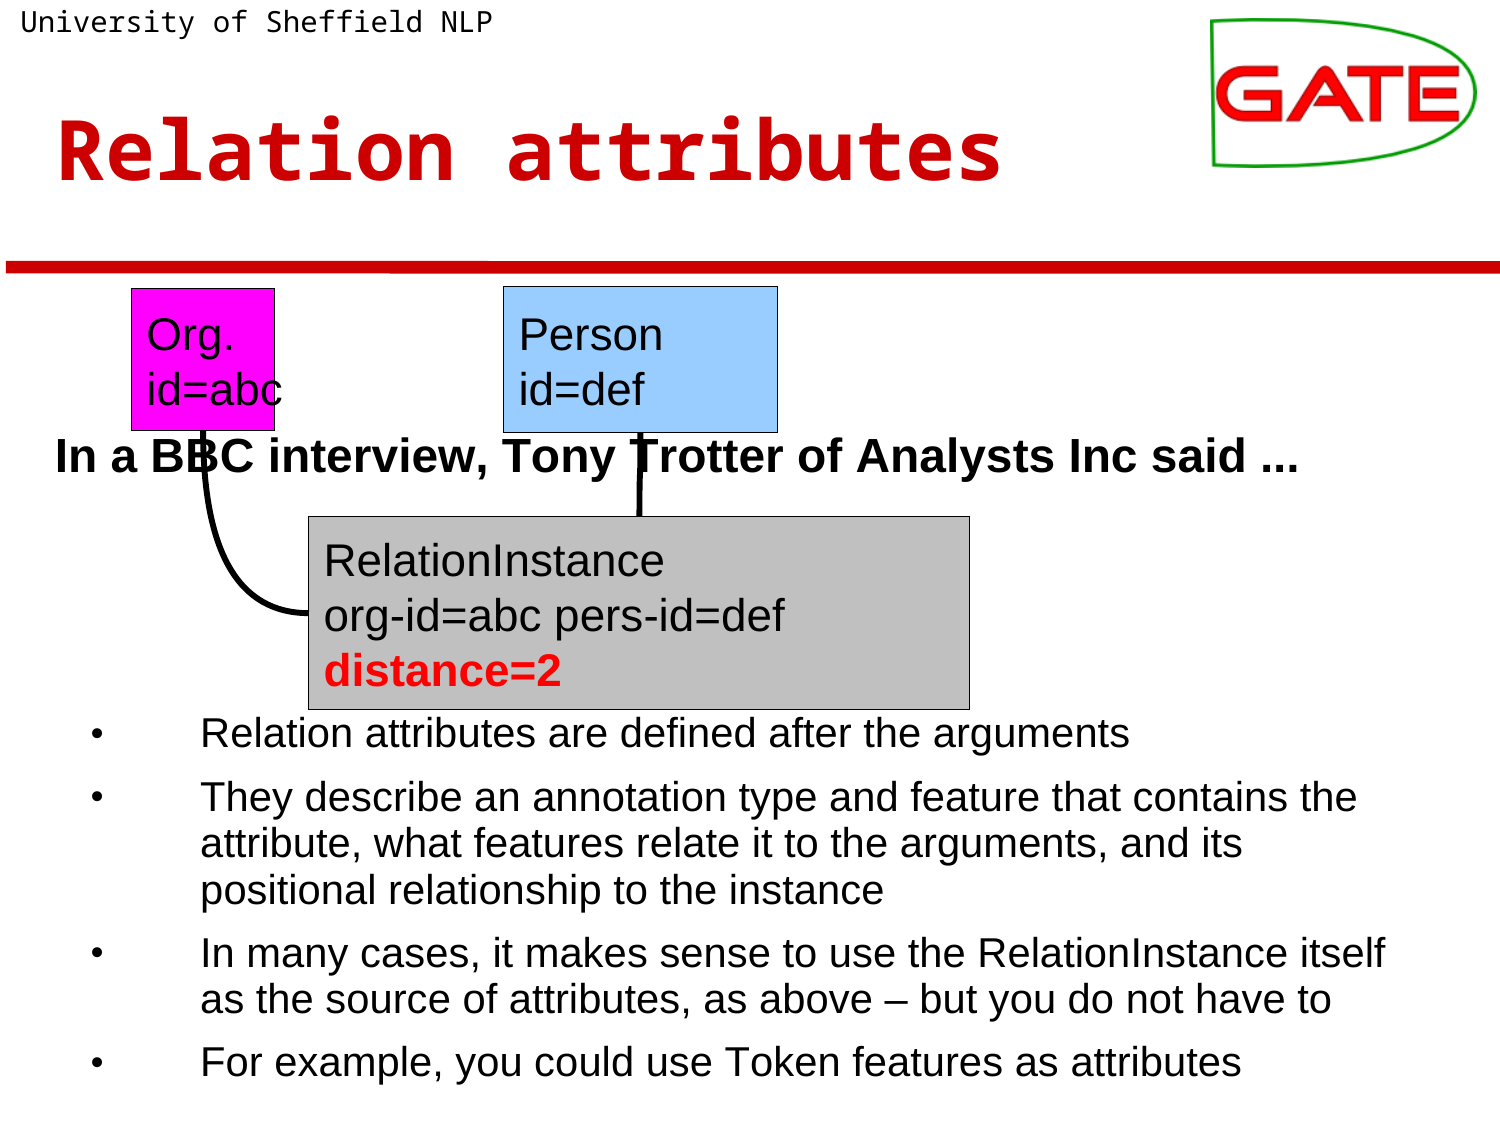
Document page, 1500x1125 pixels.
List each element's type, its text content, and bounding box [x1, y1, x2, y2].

text_box RelationInstance org-id=abc pers-id=def distance=2 [308, 516, 970, 710]
picture [1210, 18, 1477, 168]
list Relation attributes are defined after the arguments They describe an annotation type and feature that contains the attribute, what features relate it to the arguments, and its positional relationship to the instance In many cases, it makes sense to use the RelationInstance itself as the source of attributes, as above – but you do not have to For example, you could use Token features as attributes [75, 702, 1425, 1125]
title Relation attributes [41, 37, 1391, 254]
text_box In a BBC interview, Tony Trotter of Analysts Inc said ... [40, 417, 1477, 490]
text_box Org. id=abc [131, 288, 275, 417]
text_box Person id=def [503, 286, 778, 417]
